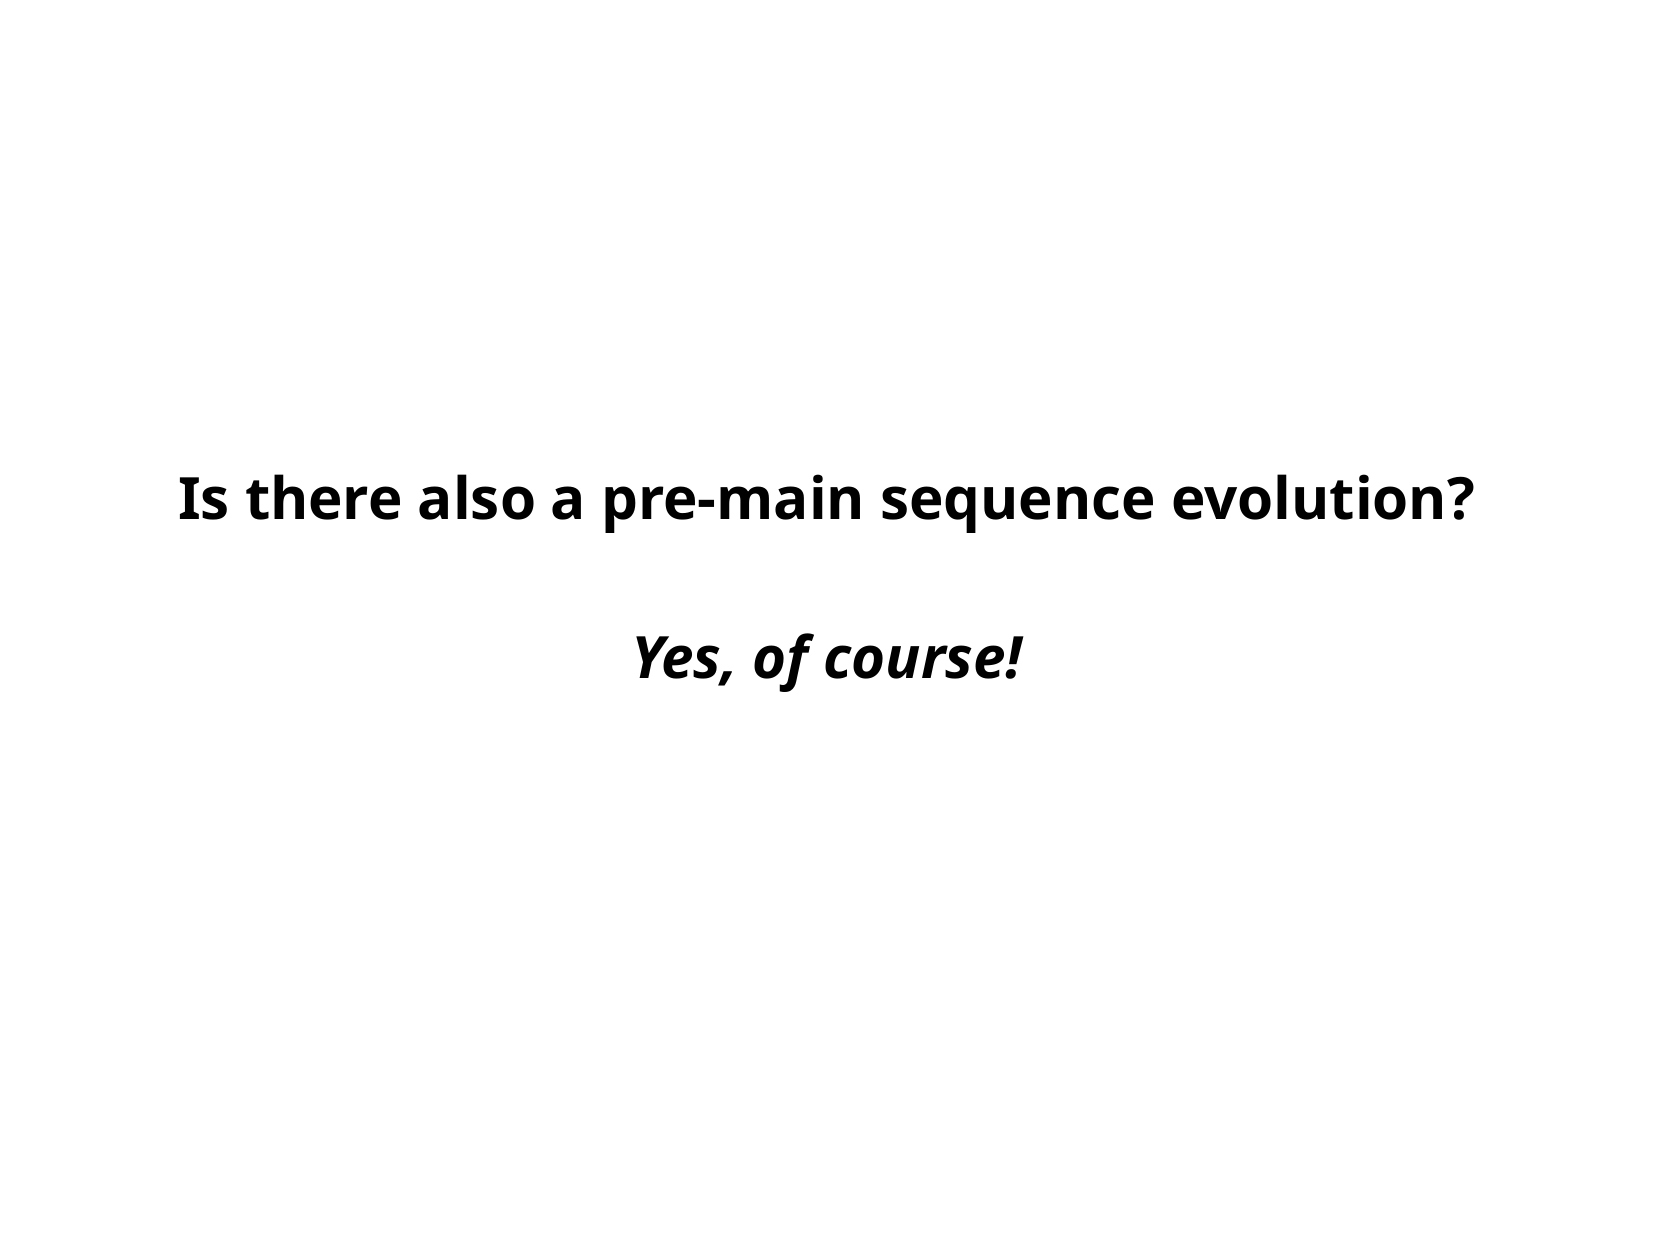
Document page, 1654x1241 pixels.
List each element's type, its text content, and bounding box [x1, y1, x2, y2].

text_box Is there also a pre-main sequence evolution? Yes, of course! [0, 450, 1654, 669]
